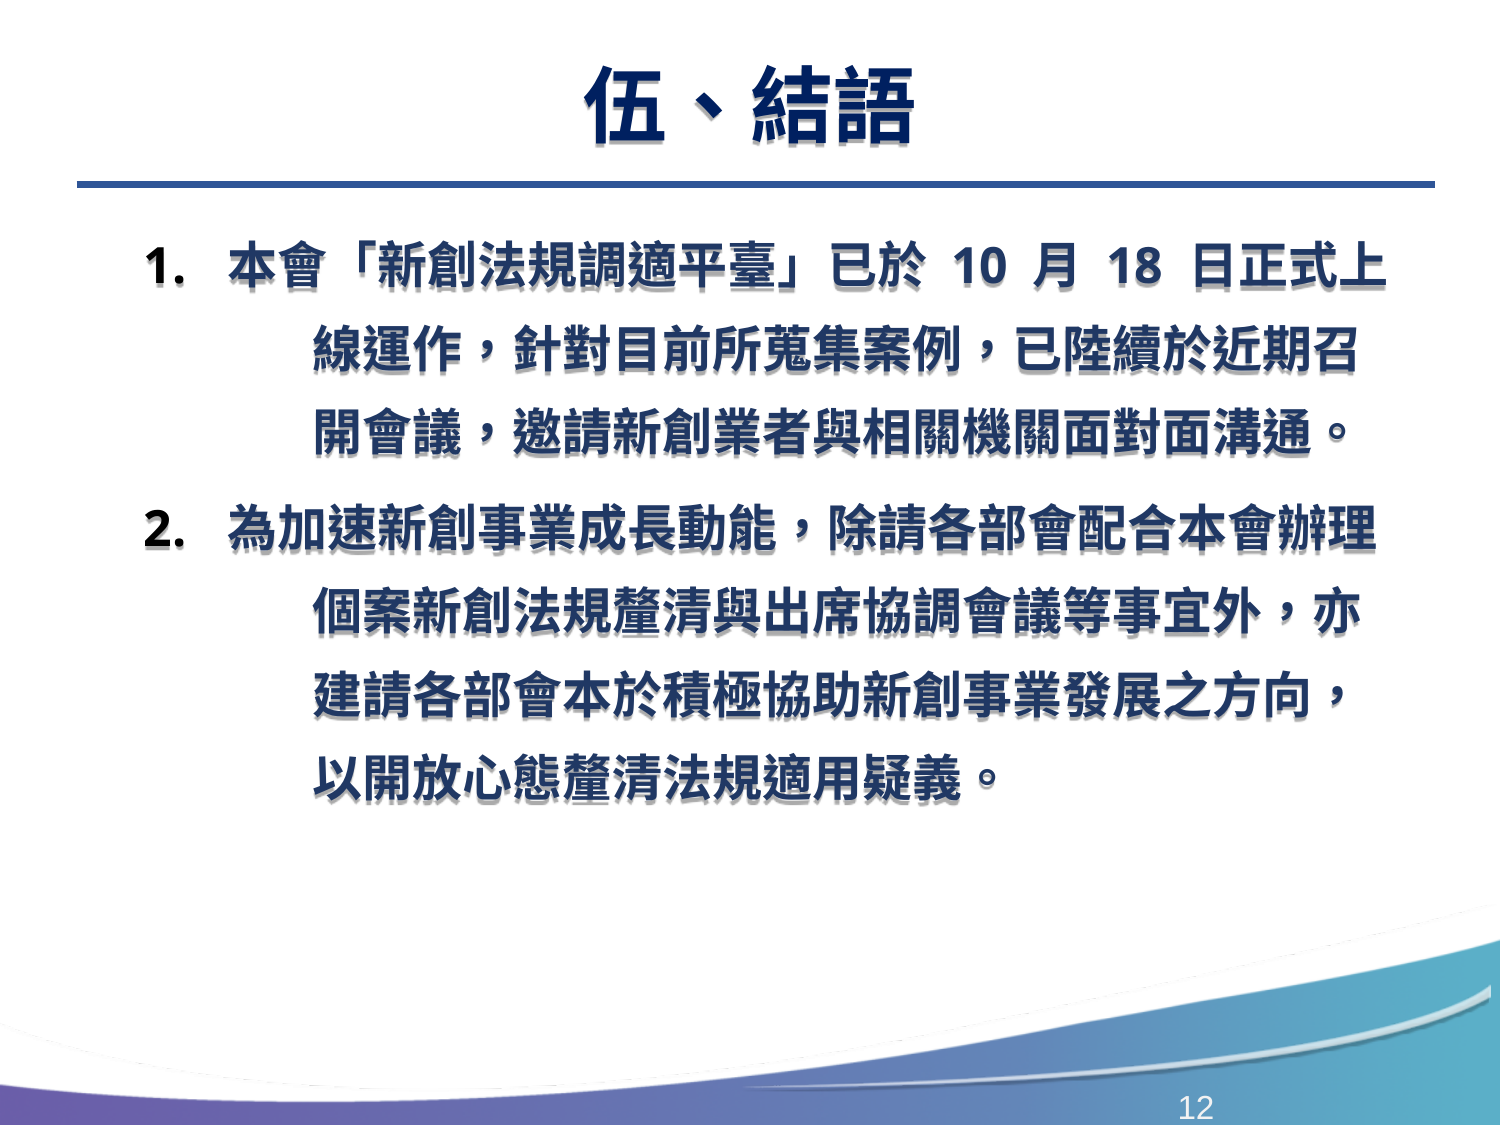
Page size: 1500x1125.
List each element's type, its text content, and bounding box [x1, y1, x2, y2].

list 本會「新創法規調適平臺」已於 10 月 18 日正式上線運作，針對目前所蒐集案例，已陸續於近期召開會議，邀請新創業者與相關機關面對面溝通。 為加速新創事業成長動能，除請各部會配合本會辦理個案新創法規釐清與出席協調會議等事宜外，亦建請各部會本於積極協助新創事業發展之方向，以開放心態釐清法規適用疑義。 [81, 203, 1424, 1071]
title 伍、結語 [103, 0, 1398, 203]
